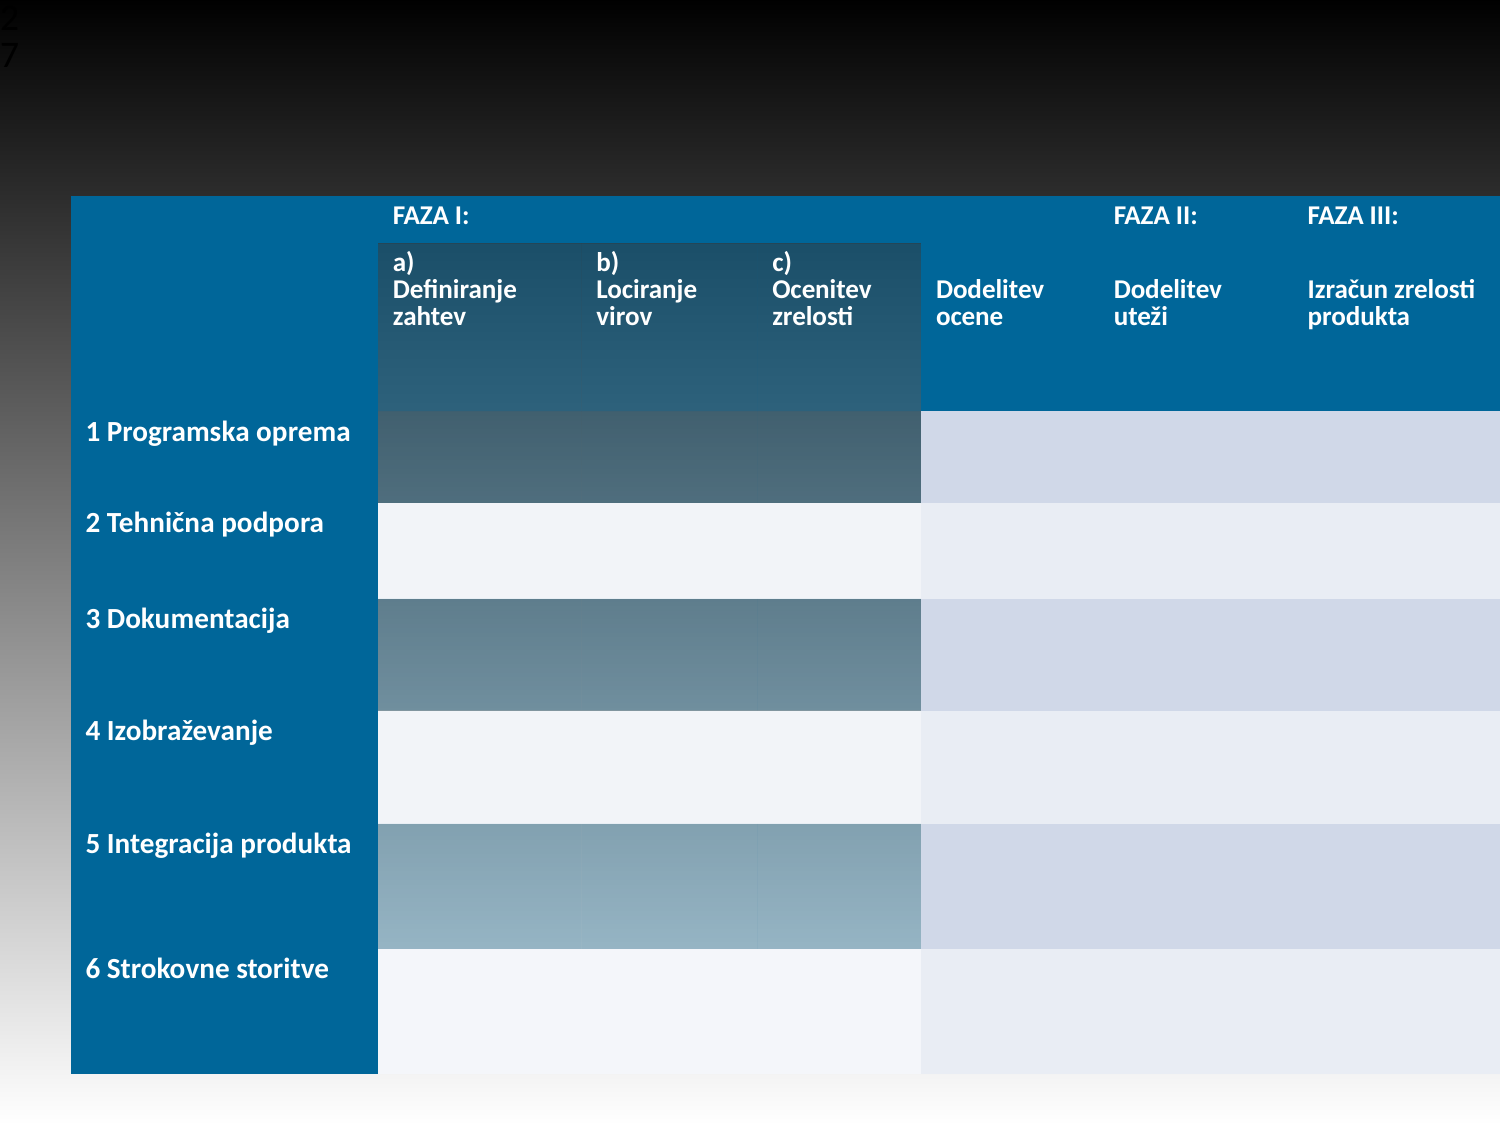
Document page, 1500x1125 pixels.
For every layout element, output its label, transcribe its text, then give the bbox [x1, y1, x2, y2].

table_cell b) Lociranje virov [581, 243, 757, 411]
table_cell 2 Tehnična podpora [71, 503, 378, 599]
table_cell 5 Integracija produkta [71, 824, 378, 949]
table_cell [757, 949, 921, 1074]
table_cell [581, 711, 757, 824]
table_header FAZA III: [1293, 196, 1500, 243]
table_cell [378, 711, 581, 824]
table_cell [378, 411, 581, 503]
table_cell [757, 599, 921, 711]
table_cell [1293, 503, 1500, 599]
table_cell [1293, 711, 1500, 824]
table_cell c) Ocenitev zrelosti [757, 243, 921, 411]
table_cell [1099, 711, 1293, 824]
table_cell [921, 824, 1099, 949]
table_cell [1293, 824, 1500, 949]
table_cell [921, 411, 1099, 503]
table_cell [378, 824, 581, 949]
table_cell [378, 503, 581, 599]
table_cell [921, 503, 1099, 599]
table_cell [757, 411, 921, 503]
table_cell [1099, 599, 1293, 711]
table_cell [581, 824, 757, 949]
table_header FAZA II: [1099, 196, 1293, 243]
table_cell [1099, 824, 1293, 949]
table_cell Izračun zrelosti produkta [1293, 243, 1500, 411]
table_cell [1293, 949, 1500, 1074]
table_cell 6 Strokovne storitve [71, 949, 378, 1074]
table_cell [581, 411, 757, 503]
table_cell Dodelitev uteži [1099, 243, 1293, 411]
table_cell [581, 599, 757, 711]
table_cell [1099, 411, 1293, 503]
table_cell 1 Programska oprema [71, 411, 378, 503]
table_cell 4 Izobraževanje [71, 711, 378, 824]
table_cell [378, 599, 581, 711]
table_cell [757, 503, 921, 599]
table_cell [1099, 503, 1293, 599]
table_cell [921, 711, 1099, 824]
table_cell [757, 824, 921, 949]
table_cell [378, 949, 581, 1074]
table_cell [581, 503, 757, 599]
table_cell [921, 599, 1099, 711]
table_cell [921, 949, 1099, 1074]
table_cell a) Definiranje zahtev [378, 243, 581, 411]
table_cell Dodelitev ocene [921, 243, 1099, 411]
table_cell 3 Dokumentacija [71, 599, 378, 711]
table_header FAZA I: [378, 196, 1099, 243]
table_cell [757, 711, 921, 824]
table_cell [1293, 411, 1500, 503]
table_cell [581, 949, 757, 1074]
table_cell [1293, 599, 1500, 711]
table_header [71, 196, 378, 411]
table_cell [1099, 949, 1293, 1074]
